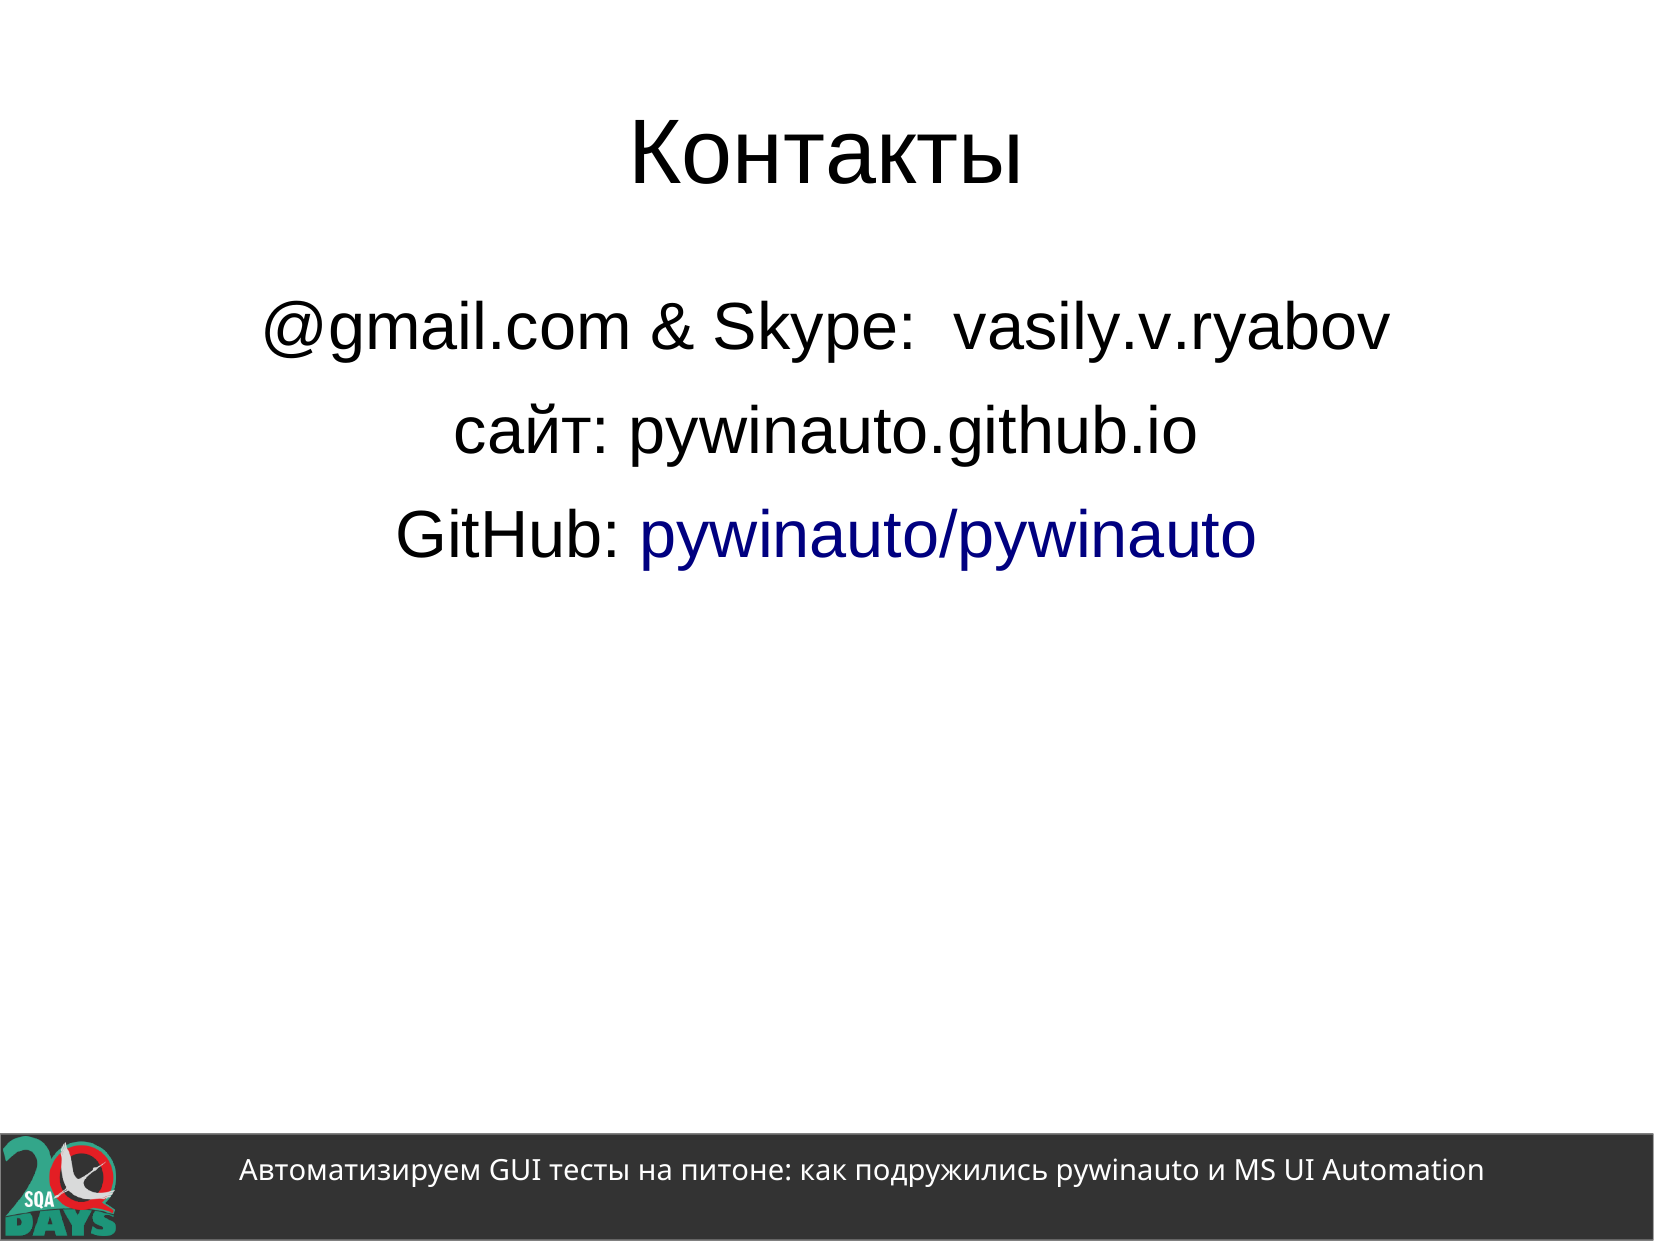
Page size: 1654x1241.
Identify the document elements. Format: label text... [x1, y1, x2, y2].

picture [3, 1136, 116, 1236]
title Контакты [82, 49, 1571, 257]
text_box Автоматизируем GUI тесты на питоне: как подружились pywinauto и MS UI Automation [224, 1145, 1607, 1229]
text_box [0, 1133, 1654, 1241]
subtitle @gmail.com & Skype: vasily.v.ryabov сайт: pywinauto.github.io GitHub: pywinauto/pywinauto [82, 290, 1571, 1109]
